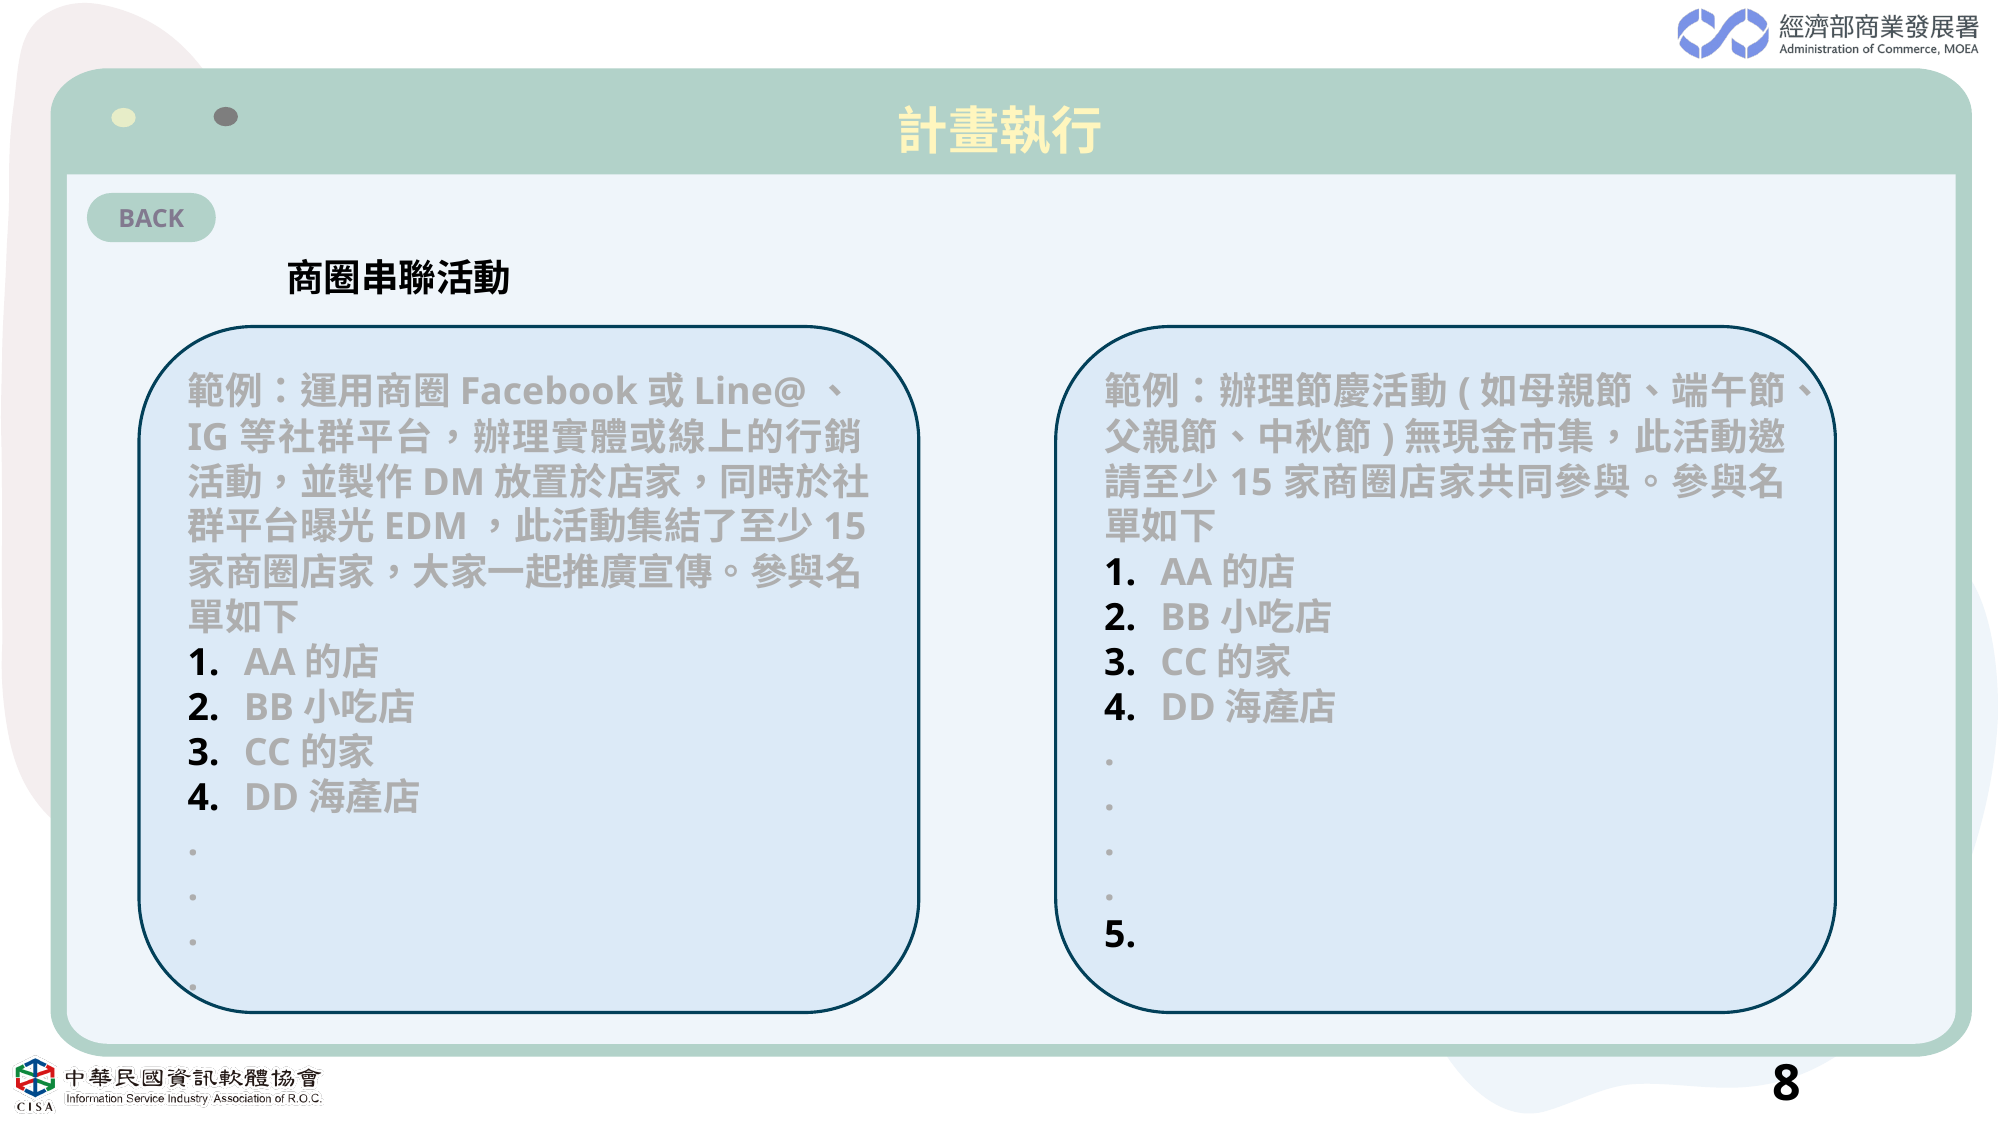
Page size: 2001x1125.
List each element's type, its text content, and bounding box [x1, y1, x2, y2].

text_box 計畫執行 [659, 88, 1340, 158]
text_box [50, 68, 1972, 1057]
text_box 商圈串聯活動 [271, 246, 529, 308]
text_box 範例：辦理節慶活動(如母親節、端午節、父親節、中秋節)無現金市集，此活動邀請至少15家商圈店家共同參與。參與名單如下 AA的店 BB小吃店 CC的家 DD海產店 . . . . [1055, 326, 1836, 1013]
text_box BACK [86, 183, 216, 247]
text_box 範例：運用商圈Facebook或Line@、IG等社群平台，辦理實體或線上的行銷活動，並製作DM放置於店家，同時於社群平台曝光EDM，此活動集結了至少15家商圈店家，大家一起推廣宣傳。參與名單如下 AA的店 BB小吃店 CC的家 DD海產店 . . . . [139, 326, 919, 1013]
